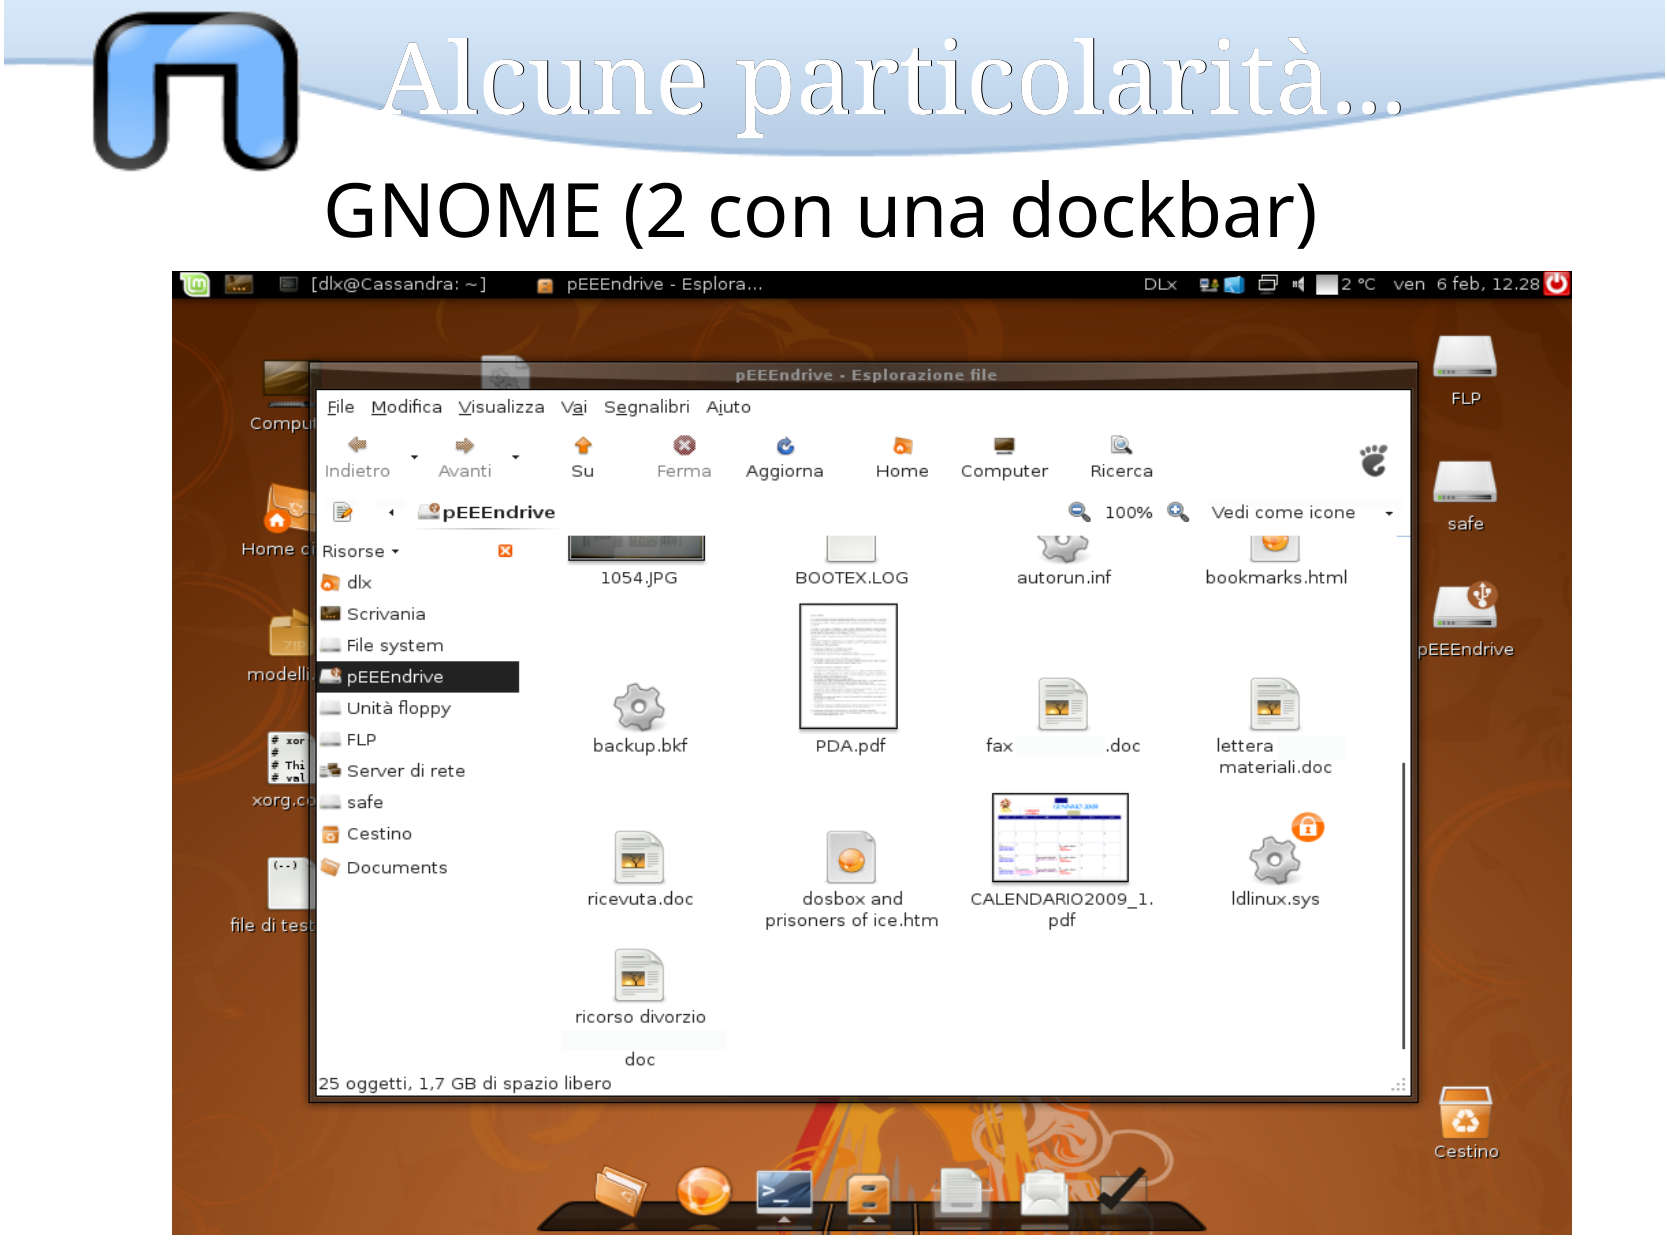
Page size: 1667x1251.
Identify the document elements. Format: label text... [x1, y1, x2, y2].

text_box Alcune particolarità... [362, 0, 1471, 143]
title GNOME (2 con una dockbar) [150, 92, 1493, 325]
picture [0, 0, 1667, 1251]
